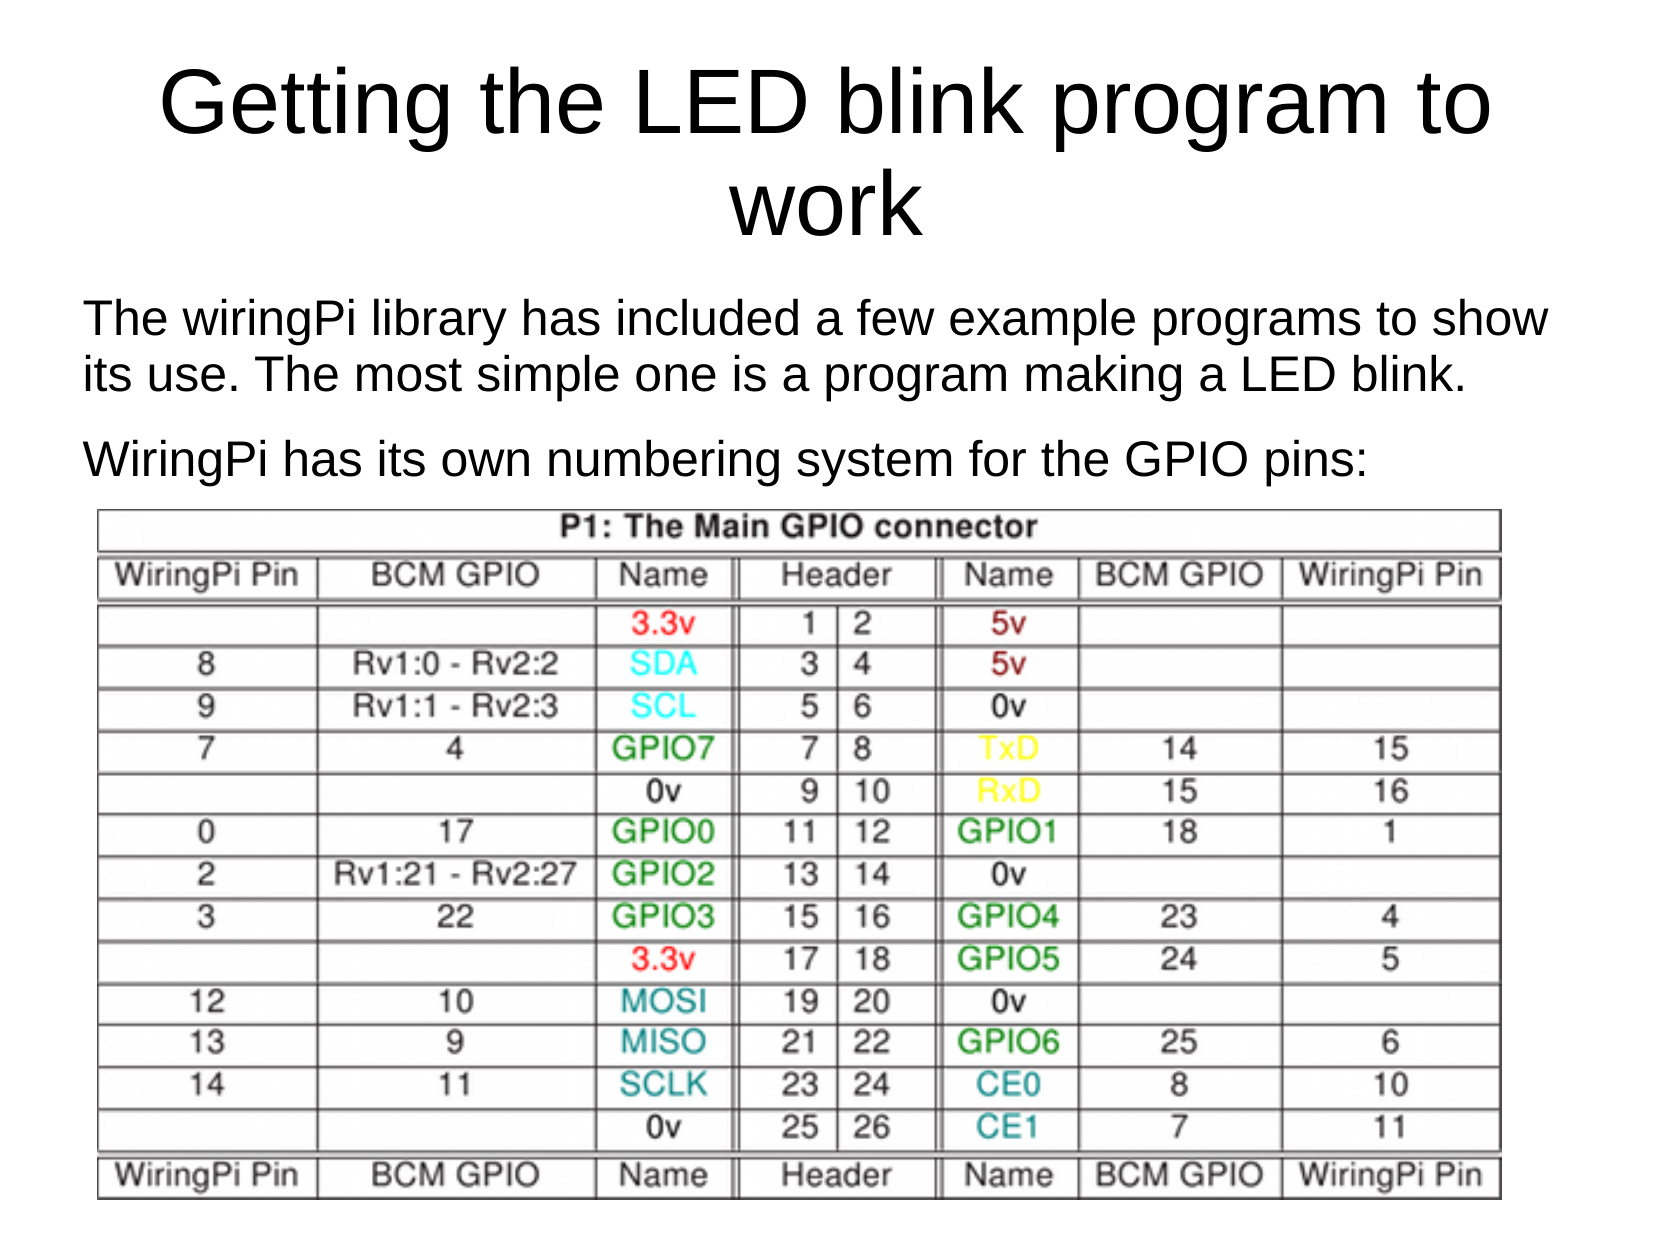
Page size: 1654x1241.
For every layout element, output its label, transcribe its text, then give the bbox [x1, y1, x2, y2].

list The wiringPi library has included a few example programs to show its use. The most simple one is a program making a LED blink. WiringPi has its own numbering system for the GPIO pins: [82, 290, 1571, 1010]
picture [97, 509, 1502, 1201]
title Getting the LED blink program to work [82, 49, 1571, 257]
